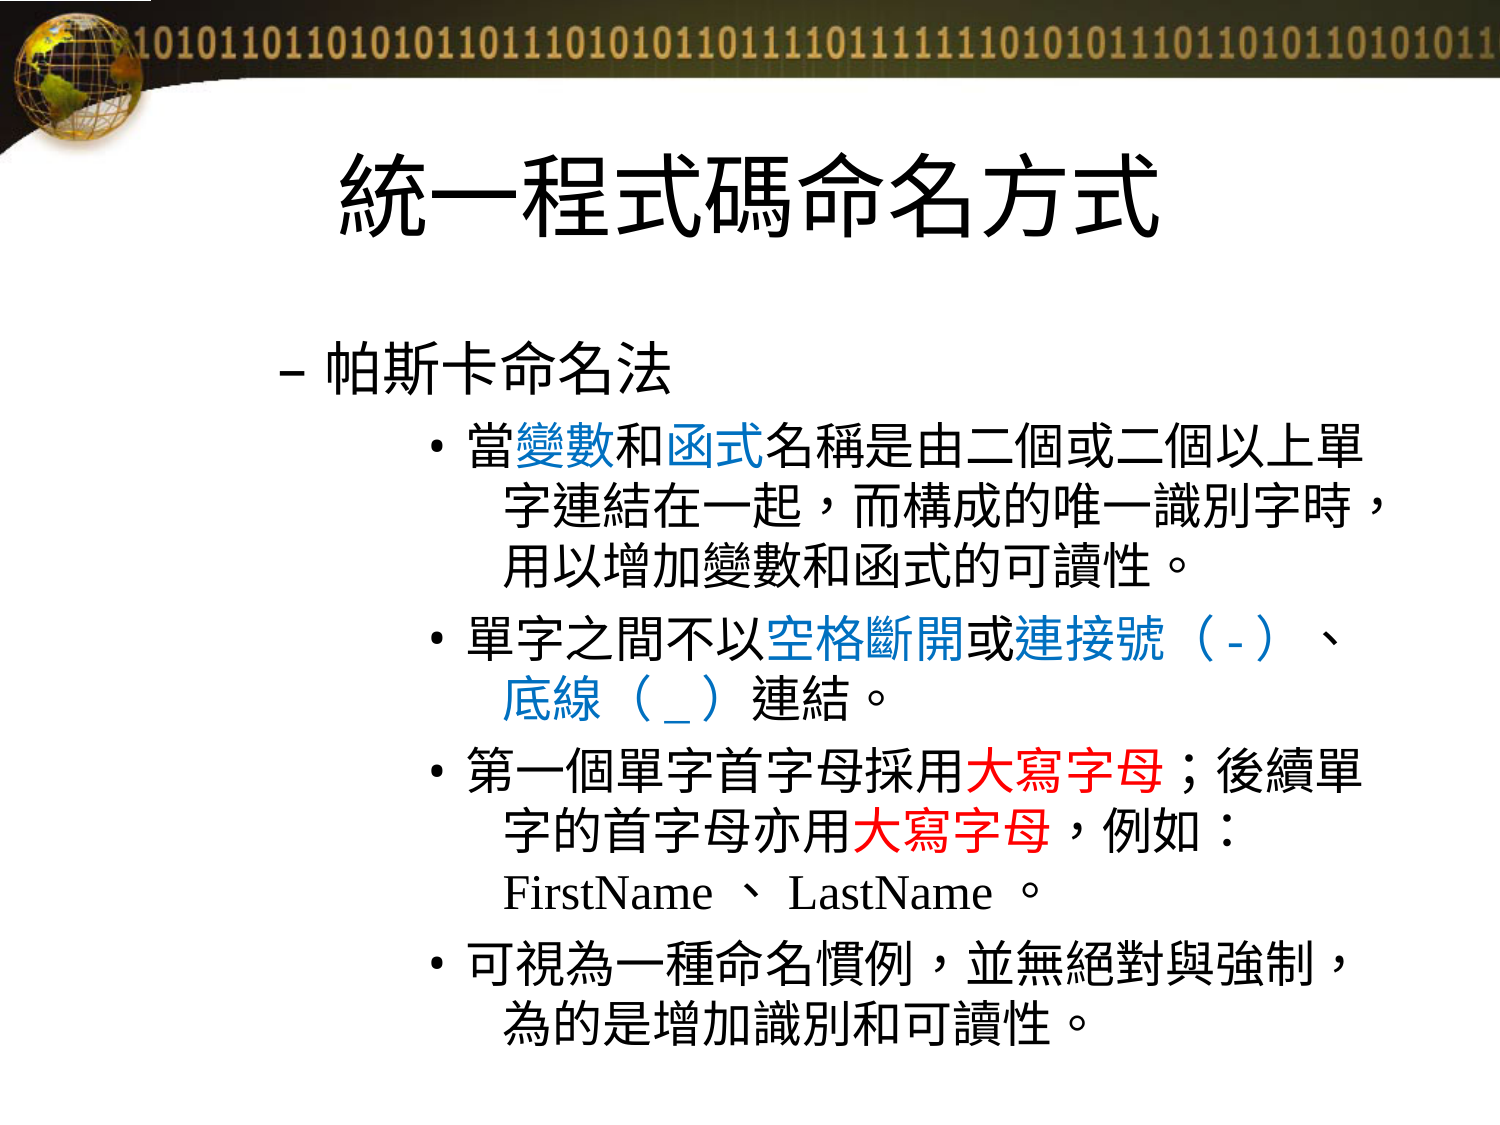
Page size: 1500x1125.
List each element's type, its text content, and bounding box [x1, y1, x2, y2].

title 統一程式碼命名方式 [112, 99, 1388, 288]
list 帕斯卡命名法 當變數和函式名稱是由二個或二個以上單字連結在一起，而構成的唯一識別字時，用以增加變數和函式的可讀性。 單字之間不以空格斷開或連接號（-）、底線（_）連結。 第一個單字首字母採用大寫字母；後續單字的首字母亦用大寫字母，例如：FirstName、LastName。 可視為一種命名慣例，並無絕對與強制，為的是增加識別和可讀性。 [112, 324, 1388, 1071]
